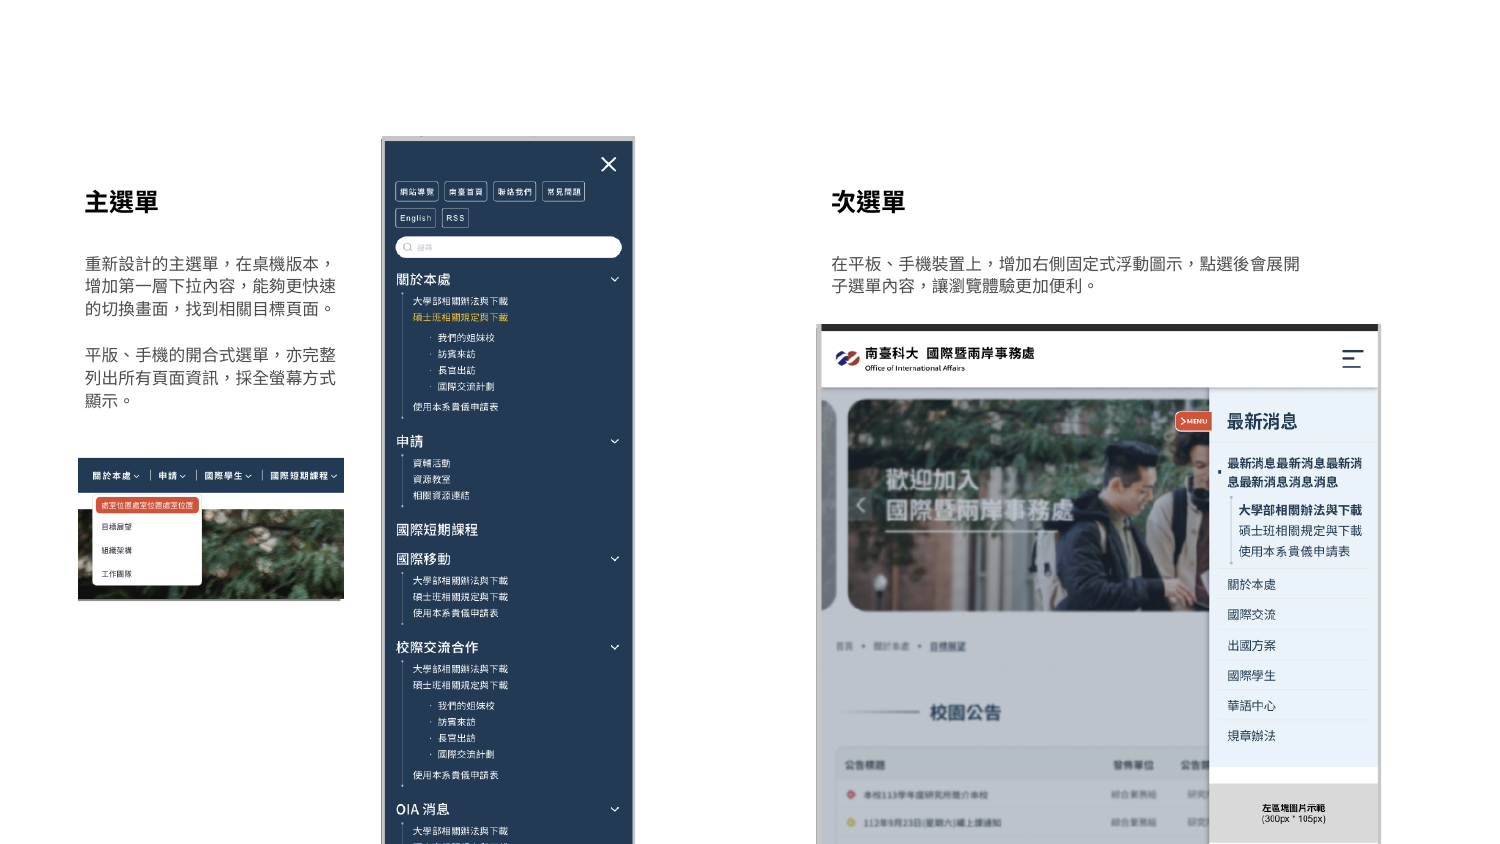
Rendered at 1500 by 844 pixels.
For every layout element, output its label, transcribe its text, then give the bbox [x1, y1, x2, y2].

picture [816, 324, 1382, 844]
text_box 次選單 在平板、手機裝置上，增加右側固定式浮動圖示，點選後會展開子選單內容，讓瀏覽體驗更加便利。 [816, 170, 1320, 310]
text_box 主選單 重新設計的主選單，在桌機版本，增加第一層下拉內容，能夠更快速的切換畫面，找到相關目標頁面。 平版、手機的開合式選單，亦完整列出所有頁面資訊，採全螢幕方式顯示。 [70, 170, 352, 450]
picture [78, 449, 344, 599]
picture [381, 136, 636, 844]
